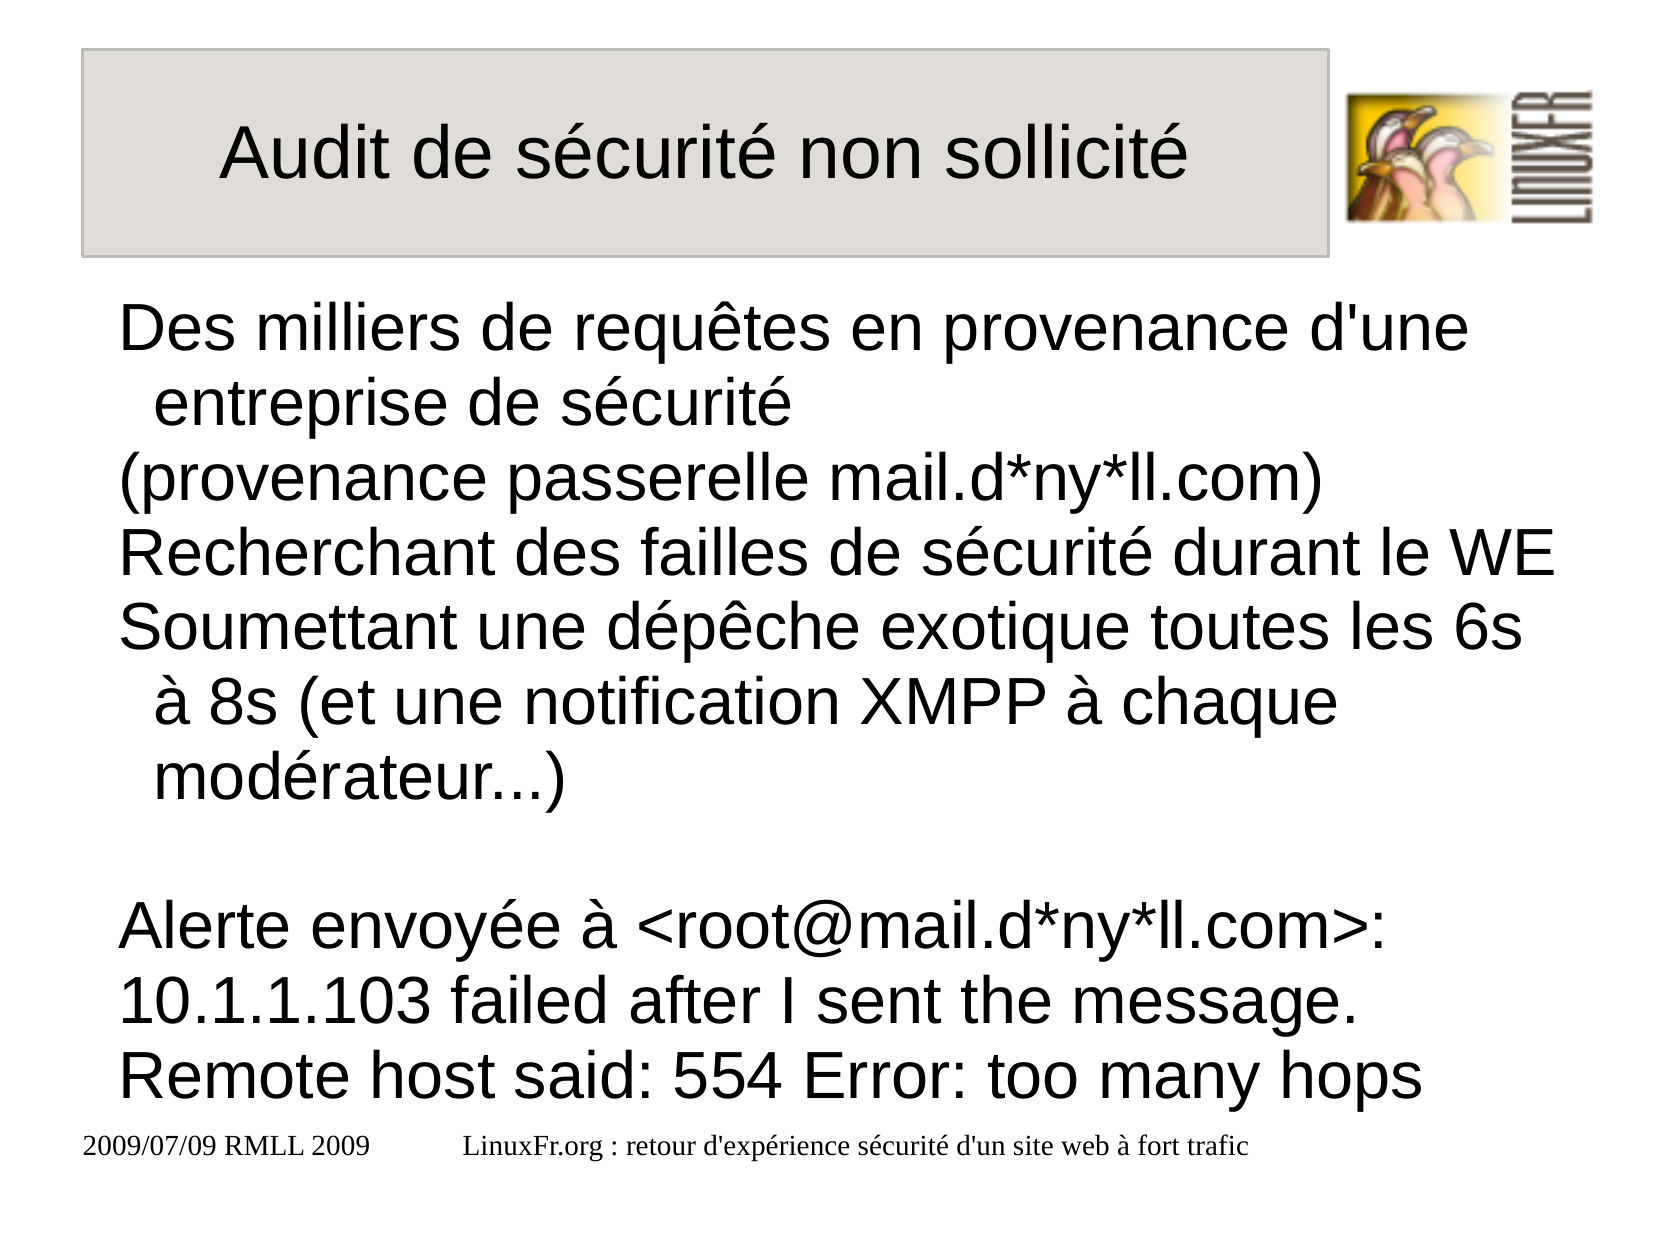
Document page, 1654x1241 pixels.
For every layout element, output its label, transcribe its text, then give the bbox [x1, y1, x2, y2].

subtitle Des milliers de requêtes en provenance d'une entreprise de sécurité (provenance passerelle mail.d*ny*ll.com) Recherchant des failles de sécurité durant le WE Soumettant une dépêche exotique toutes les 6s à 8s (et une notification XMPP à chaque modérateur...) Alerte envoyée à <root@mail.d*ny*ll.com>: 10.1.1.103 failed after I sent the message. Remote host said: 554 Error: too many hops [82, 290, 1571, 1241]
title Audit de sécurité non sollicité [82, 49, 1329, 257]
picture [1341, 88, 1601, 229]
